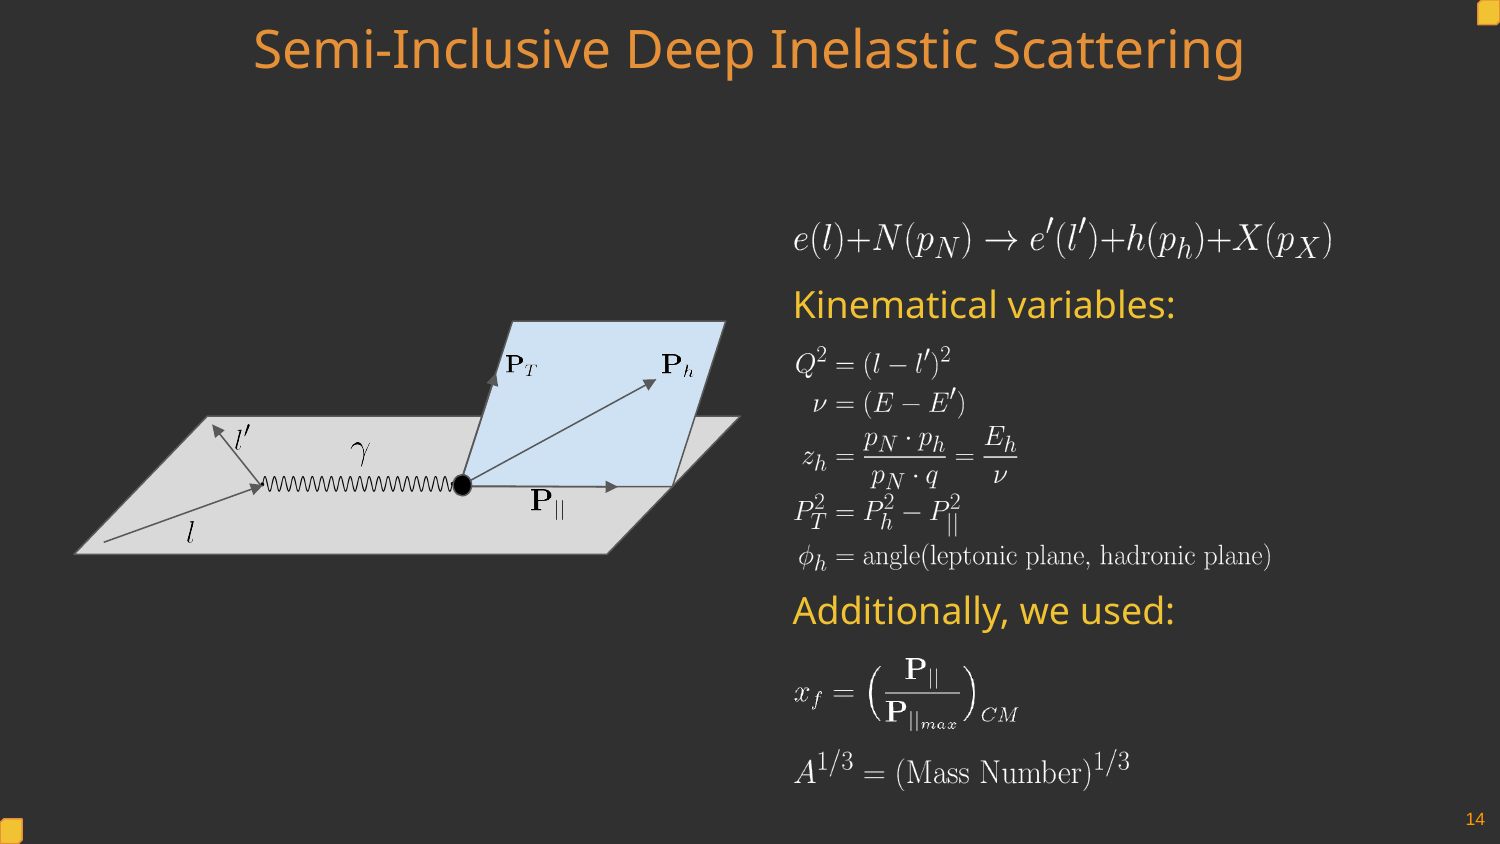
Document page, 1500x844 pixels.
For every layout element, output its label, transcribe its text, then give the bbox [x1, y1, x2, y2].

picture [256, 379, 454, 585]
picture [530, 489, 563, 520]
picture [794, 658, 1019, 731]
picture [235, 424, 250, 450]
picture [505, 355, 537, 376]
picture [187, 521, 194, 543]
list Kinematical variables: Additionally, we used: [777, 189, 1449, 750]
slide_number <number> [1437, 792, 1500, 844]
picture [794, 346, 1270, 571]
title Semi-Inclusive Deep Inelastic Scattering [51, 0, 1449, 94]
text_box [73, 416, 328, 555]
picture [661, 354, 694, 377]
picture [794, 749, 1129, 791]
text_box [390, 321, 741, 555]
picture [794, 217, 1331, 259]
